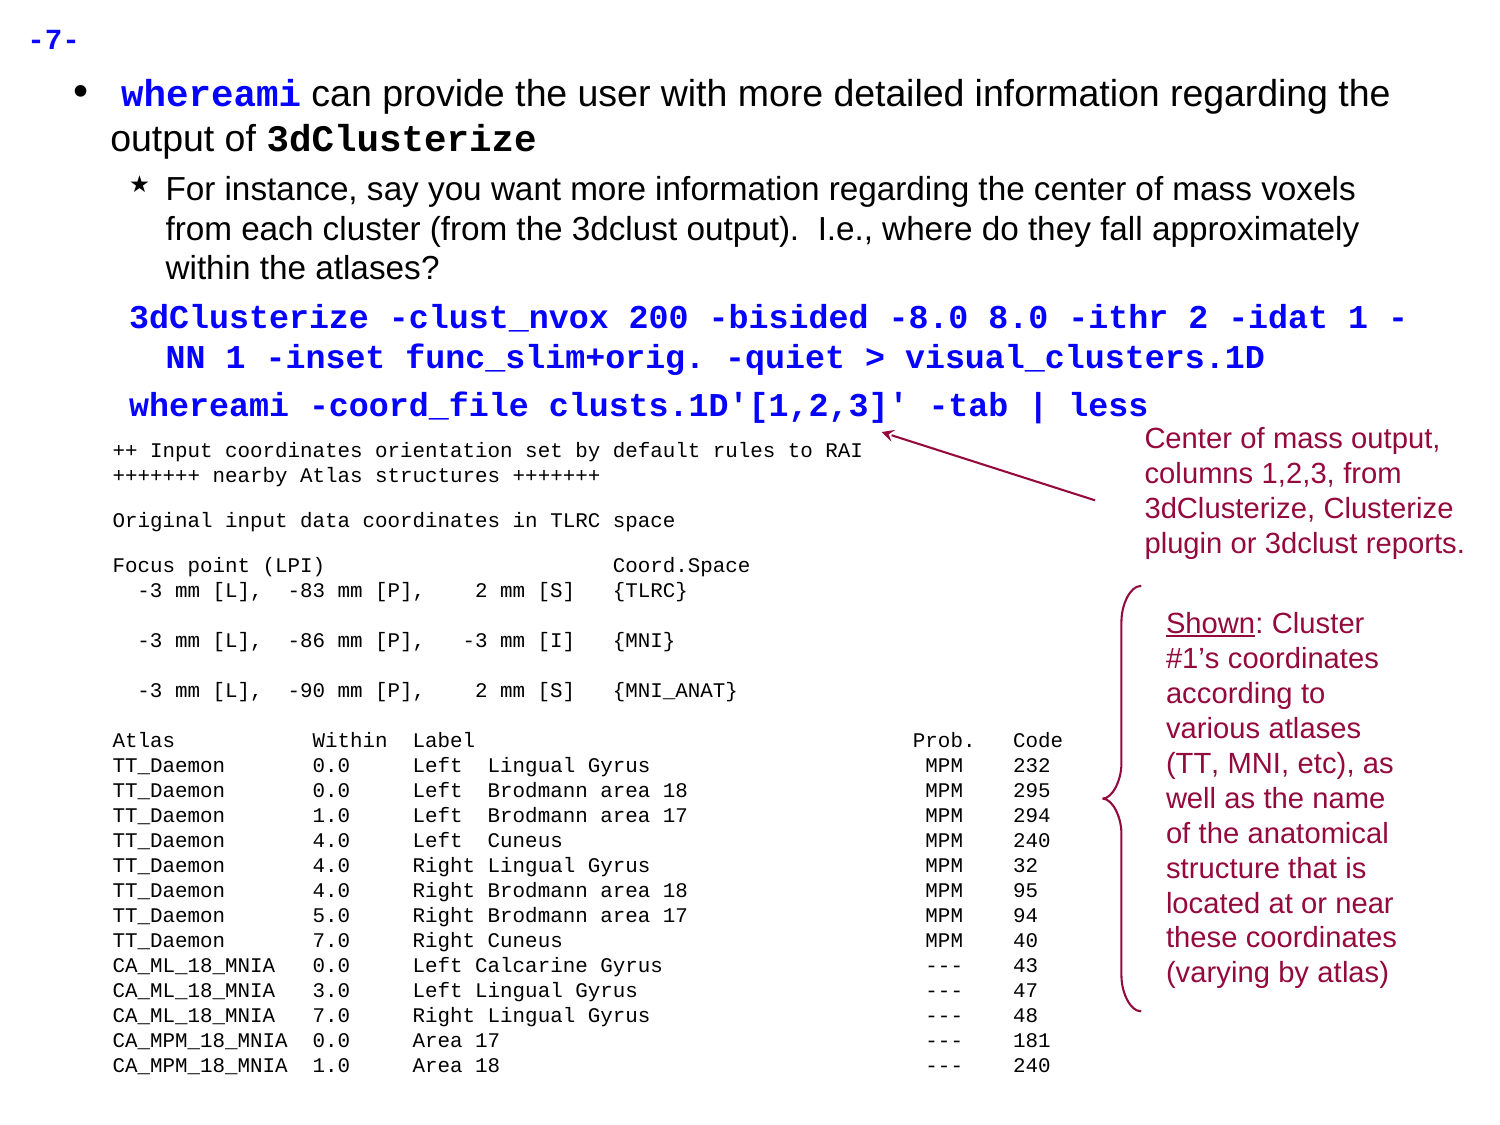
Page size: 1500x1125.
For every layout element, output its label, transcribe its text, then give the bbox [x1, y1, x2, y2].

text_box Shown: Cluster #1’s coordinates according to various atlases (TT, MNI, etc), as well as the name of the anatomical structure that is located at or near these coordinates (varying by atlas) [1151, 596, 1414, 997]
text_box ++ Input coordinates orientation set by default rules to RAI +++++++ nearby Atlas structures +++++++ Original input data coordinates in TLRC space Focus point (LPI) Coord.Space -3 mm [L], -83 mm [P], 2 mm [S] {TLRC} -3 mm [L], -86 mm [P], -3 mm [I] {MNI} -3 mm [L], -90 mm [P], 2 mm [S] {MNI_ANAT} Atlas Within Label Prob. Code TT_Daemon 0.0 Left Lingual Gyrus MPM 232 TT_Daemon 0.0 Left Brodmann area 18 MPM 295 TT_Daemon 1.0 Left Brodmann area 17 MPM 294 TT_Daemon 4.0 Left Cuneus MPM 240 TT_Daemon 4.0 Right Lingual Gyrus MPM 32 TT_Daemon 4.0 Right Brodmann area 18 MPM 95 TT_Daemon 5.0 Right Brodmann area 17 MPM 94 TT_Daemon 7.0 Right Cuneus MPM 40 CA_ML_18_MNIA 0.0 Left Calcarine Gyrus --- 43 CA_ML_18_MNIA 3.0 Left Lingual Gyrus --- 47 CA_ML_18_MNIA 7.0 Right Lingual Gyrus --- 48 CA_MPM_18_MNIA 0.0 Area 17 --- 181 CA_MPM_18_MNIA 1.0 Area 18 --- 240 [97, 429, 1113, 1113]
text_box whereami can provide the user with more detailed information regarding the output of 3dClusterize For instance, say you want more information regarding the center of mass voxels from each cluster (from the 3dclust output). I.e., where do they fall approximately within the atlases? 3dClusterize -clust_nvox 200 -bisided -8.0 8.0 -ithr 2 -idat 1 -NN 1 -inset func_slim+orig. -quiet > visual_clusters.1D whereami -coord_file clusts.1D'[1,2,3]' -tab | less [57, 60, 1433, 211]
text_box Center of mass output, columns 1,2,3, from 3dClusterize, Clusterize plugin or 3dclust reports. [1129, 411, 1500, 568]
